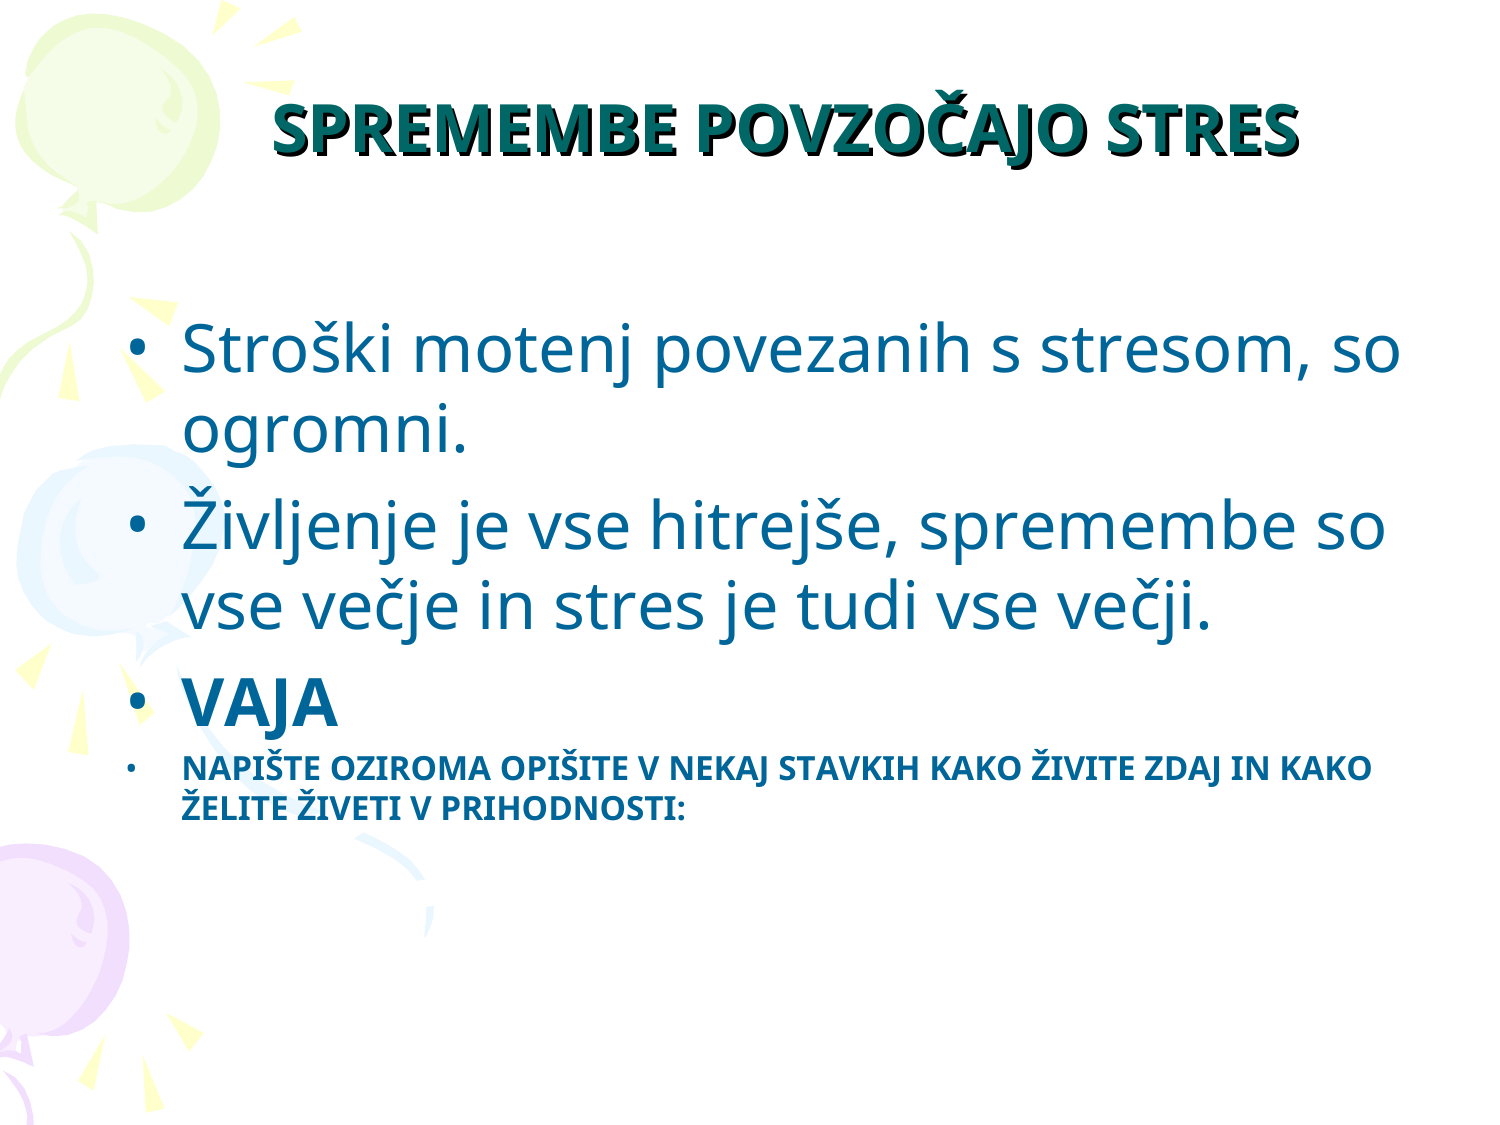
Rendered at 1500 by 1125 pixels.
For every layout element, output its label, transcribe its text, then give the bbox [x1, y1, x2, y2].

text_box SPREMEMBE POVZOČAJO STRES [110, 31, 1461, 232]
text_box Stroški motenj povezanih s stresom, so ogromni. Življenje je vse hitrejše, spremembe so vse večje in stres je tudi vse večji. VAJA NAPIŠTE OZIROMA OPIŠITE V NEKAJ STAVKIH KAKO ŽIVITE ZDAJ IN KAKO ŽELITE ŽIVETI V PRIHODNOSTI: [110, 297, 1461, 1041]
